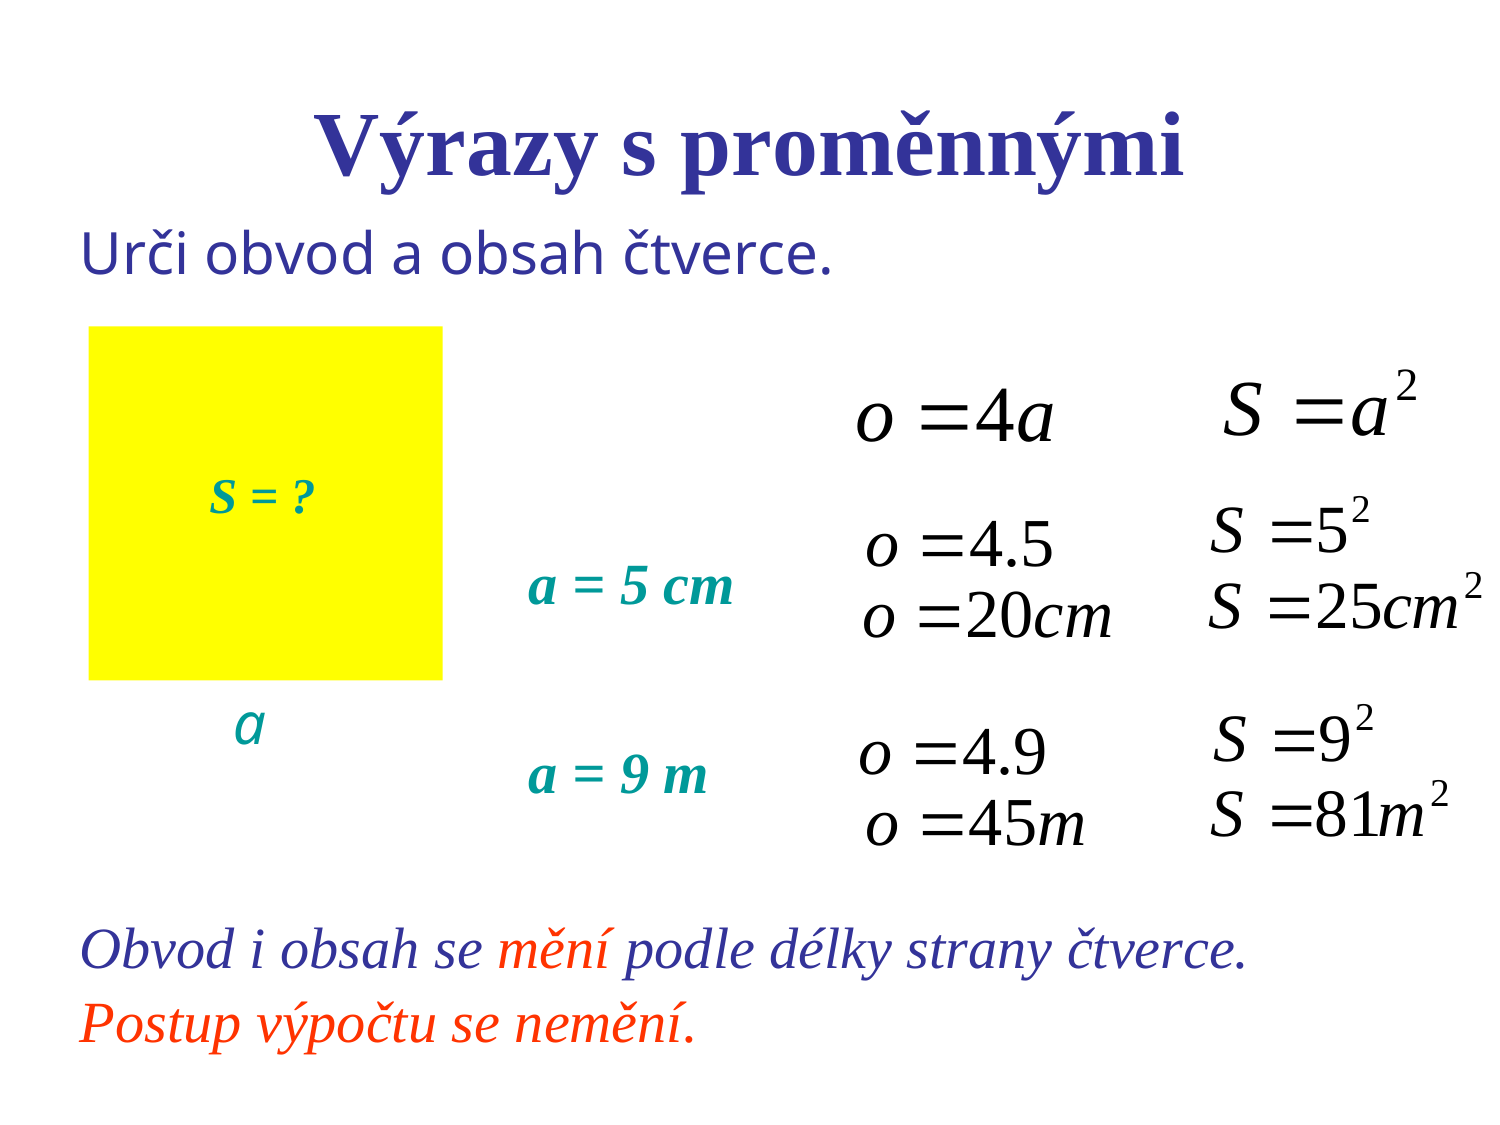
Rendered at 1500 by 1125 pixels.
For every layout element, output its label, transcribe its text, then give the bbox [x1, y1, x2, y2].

chart [844, 368, 1070, 461]
text_box a = 9 m [513, 727, 798, 814]
text_box [88, 326, 443, 681]
text_box Postup výpočtu se nemění. [64, 976, 1436, 1062]
chart [852, 503, 1127, 655]
text_box Urči obvod a obsah čtverce. [64, 208, 1436, 294]
chart [849, 711, 1102, 863]
text_box Obvod i obsah se mění podle délky strany čtverce. [64, 902, 1436, 976]
chart [1196, 479, 1496, 646]
text_box S = ? [194, 456, 455, 532]
text_box Výrazy s proměnnými [0, 45, 1500, 233]
text_box a [218, 681, 396, 764]
chart [1210, 350, 1436, 456]
text_box a = 5 cm [513, 538, 798, 625]
chart [1198, 687, 1464, 854]
